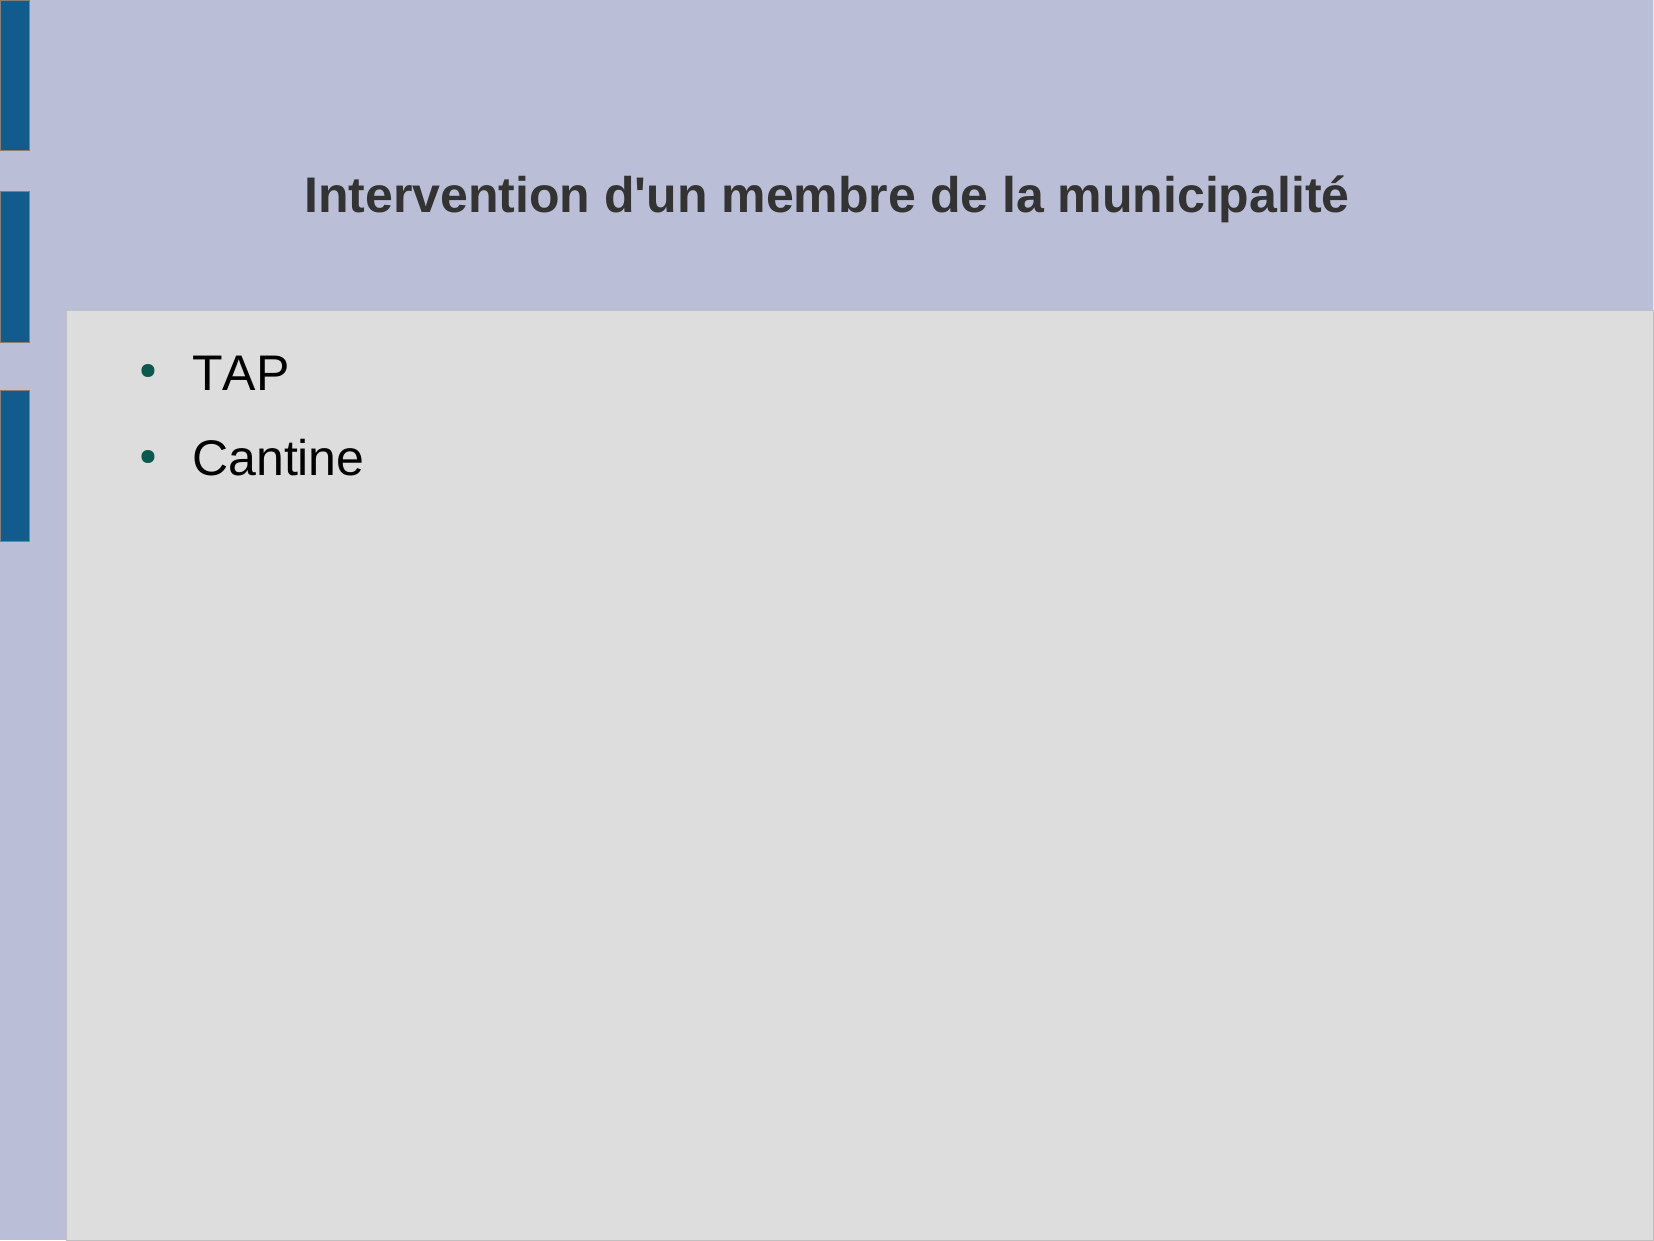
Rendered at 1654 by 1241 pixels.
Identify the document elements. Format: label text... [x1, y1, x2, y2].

list TAP Cantine [121, 344, 1534, 1127]
title Intervention d'un membre de la municipalité [121, 91, 1534, 299]
